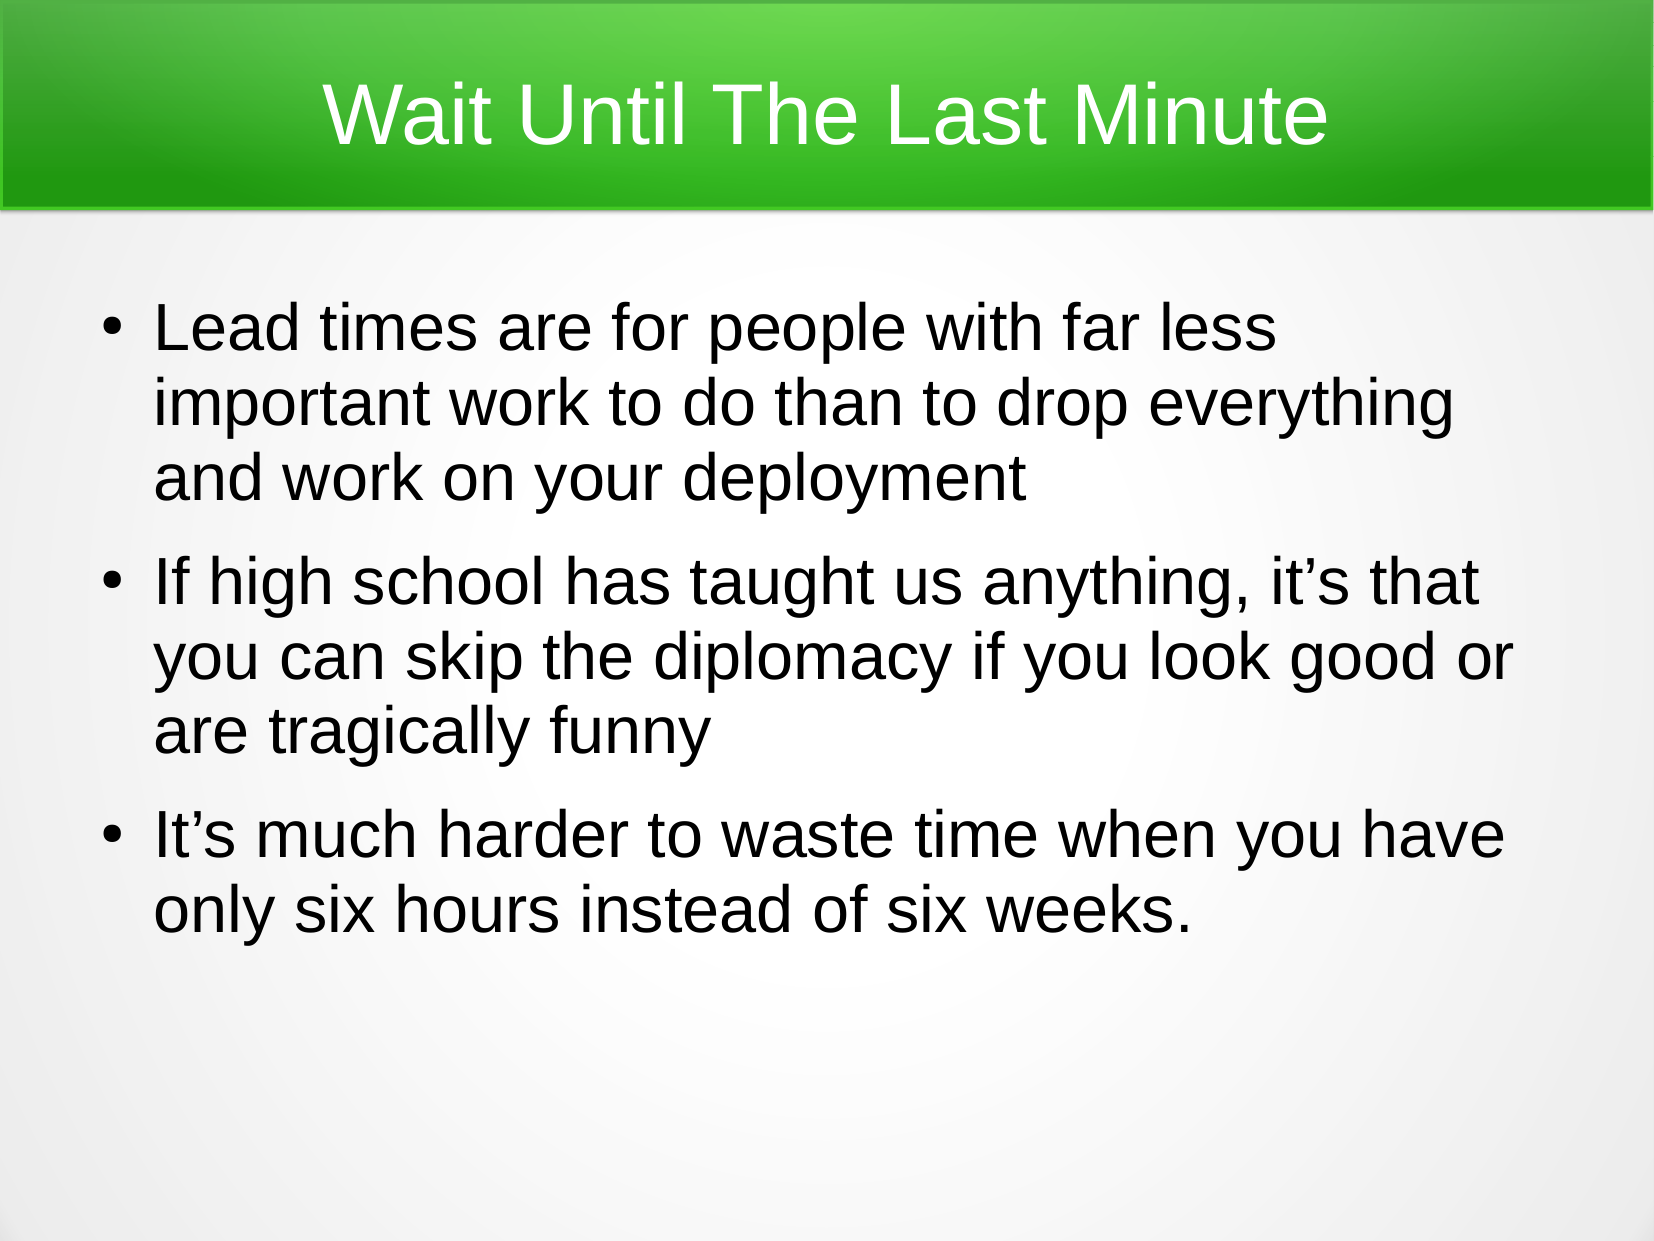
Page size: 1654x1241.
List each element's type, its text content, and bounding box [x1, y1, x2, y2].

list Lead times are for people with far less important work to do than to drop everything and work on your deployment If high school has taught us anything, it’s that you can skip the diplomacy if you look good or are tragically funny It’s much harder to waste time when you have only six hours instead of six weeks. [82, 290, 1538, 1010]
title Wait Until The Last Minute [82, 49, 1571, 179]
